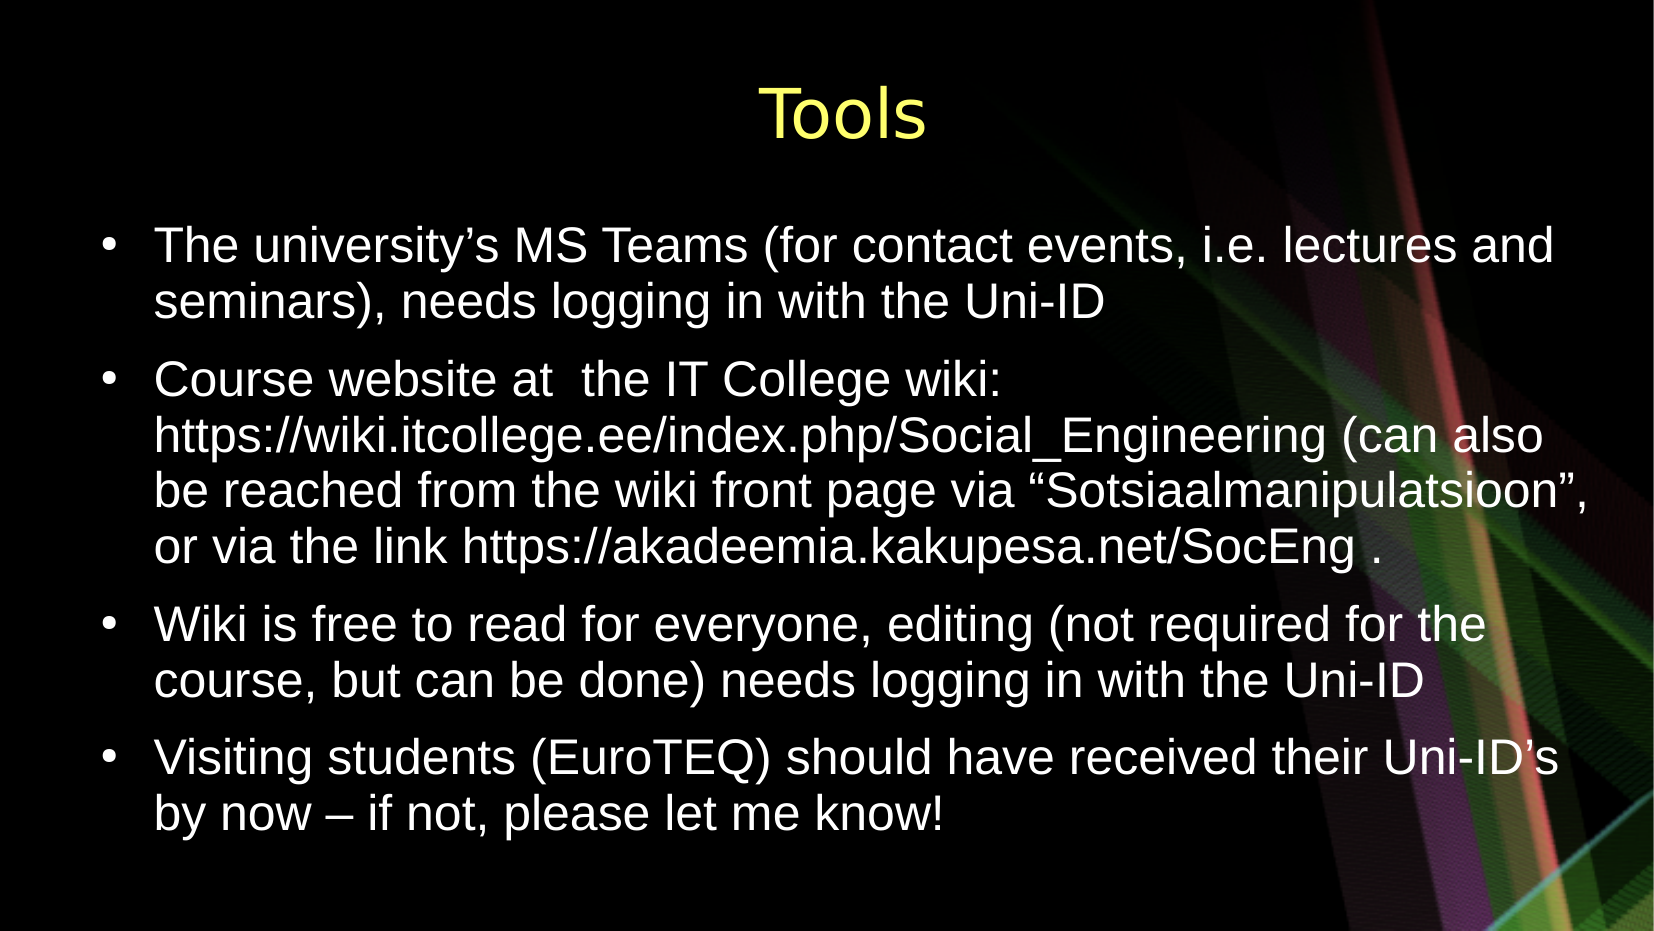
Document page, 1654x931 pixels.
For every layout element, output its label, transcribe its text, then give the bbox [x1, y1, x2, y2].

title Tools [82, 37, 1607, 193]
list The university’s MS Teams (for contact events, i.e. lectures and seminars), needs logging in with the Uni-ID Course website at the IT College wiki: https://wiki.itcollege.ee/index.php/Social_Engineering (can also be reached from the wiki front page via “Sotsiaalmanipulatsioon”, or via the link https://akadeemia.kakupesa.net/SocEng . Wiki is free to read for everyone, editing (not required for the course, but can be done) needs logging in with the Uni-ID Visiting students (EuroTEQ) should have received their Uni-ID’s by now – if not, please let me know! [82, 217, 1607, 898]
picture [0, 0, 1654, 931]
